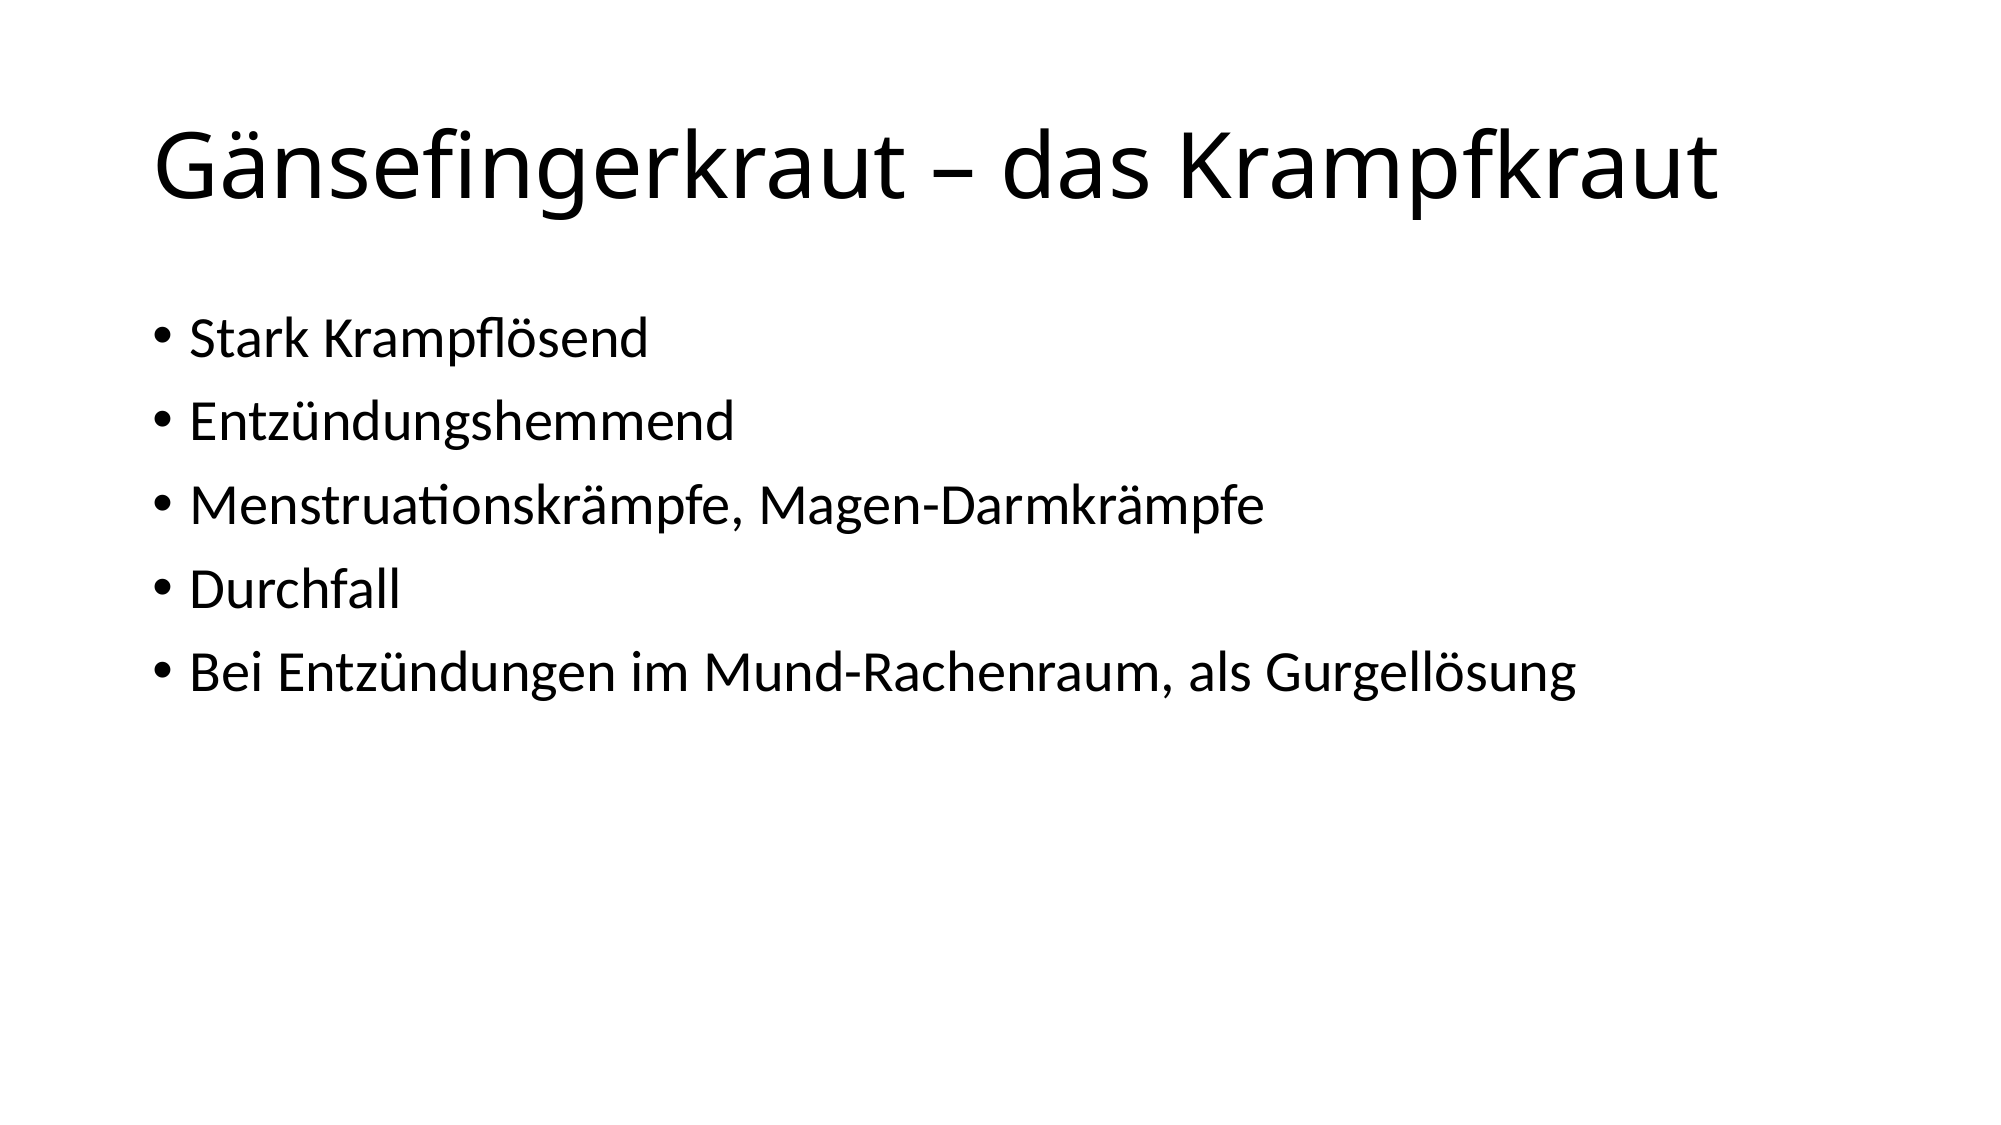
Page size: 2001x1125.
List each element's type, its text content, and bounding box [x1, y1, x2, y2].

list Stark Krampflösend Entzündungshemmend Menstruationskrämpfe, Magen-Darmkrämpfe Durchfall Bei Entzündungen im Mund-Rachenraum, als Gurgellösung [137, 299, 1863, 1014]
title Gänsefingerkraut – das Krampfkraut [137, 59, 1863, 278]
